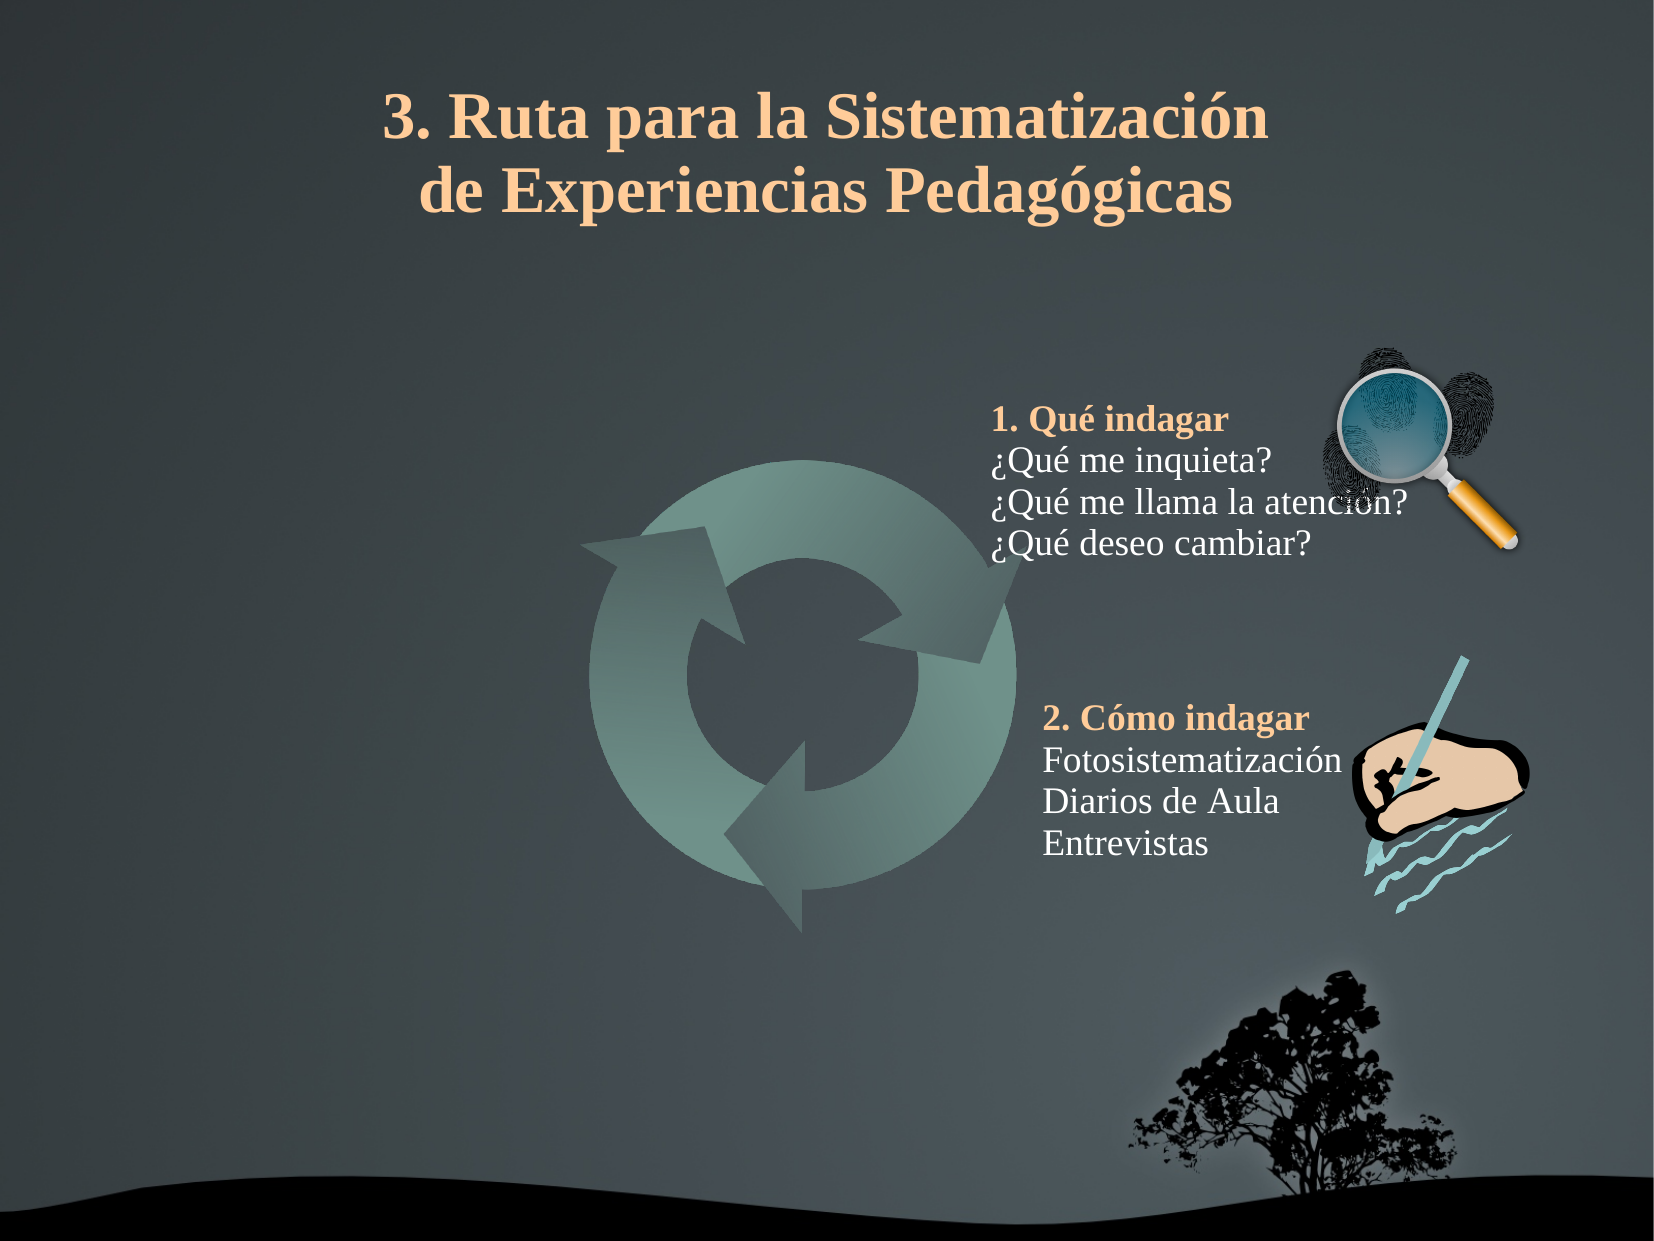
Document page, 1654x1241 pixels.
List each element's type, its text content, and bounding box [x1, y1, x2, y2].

title 3. Ruta para la Sistematización de Experiencias Pedagógicas [82, 49, 1571, 257]
text_box 1. Qué indagar ¿Qué me inquieta? ¿Qué me llama la atención? ¿Qué deseo cambiar? [975, 390, 1311, 572]
text_box 2. Cómo indagar Fotosistematización Diarios de Aula Entrevistas [1027, 689, 1352, 871]
picture [0, 0, 1654, 1241]
